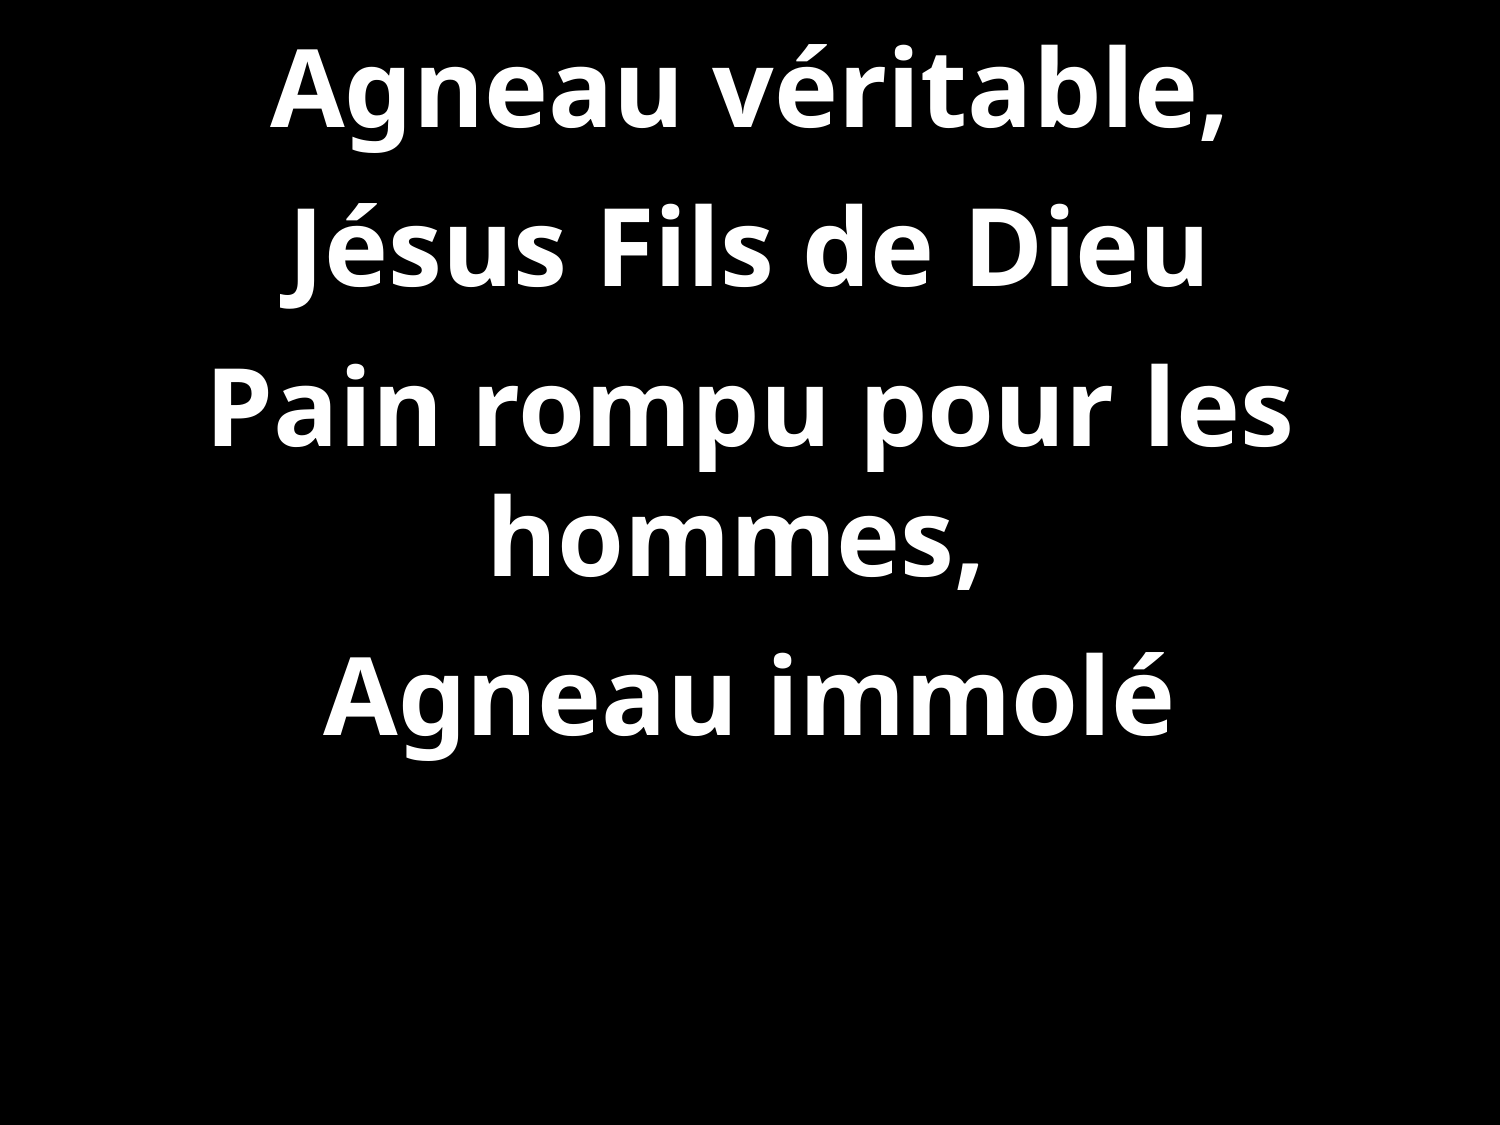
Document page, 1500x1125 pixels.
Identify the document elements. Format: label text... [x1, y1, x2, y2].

list Agneau véritable, Jésus Fils de Dieu Pain rompu pour les hommes, Agneau immolé [0, 12, 1500, 1087]
